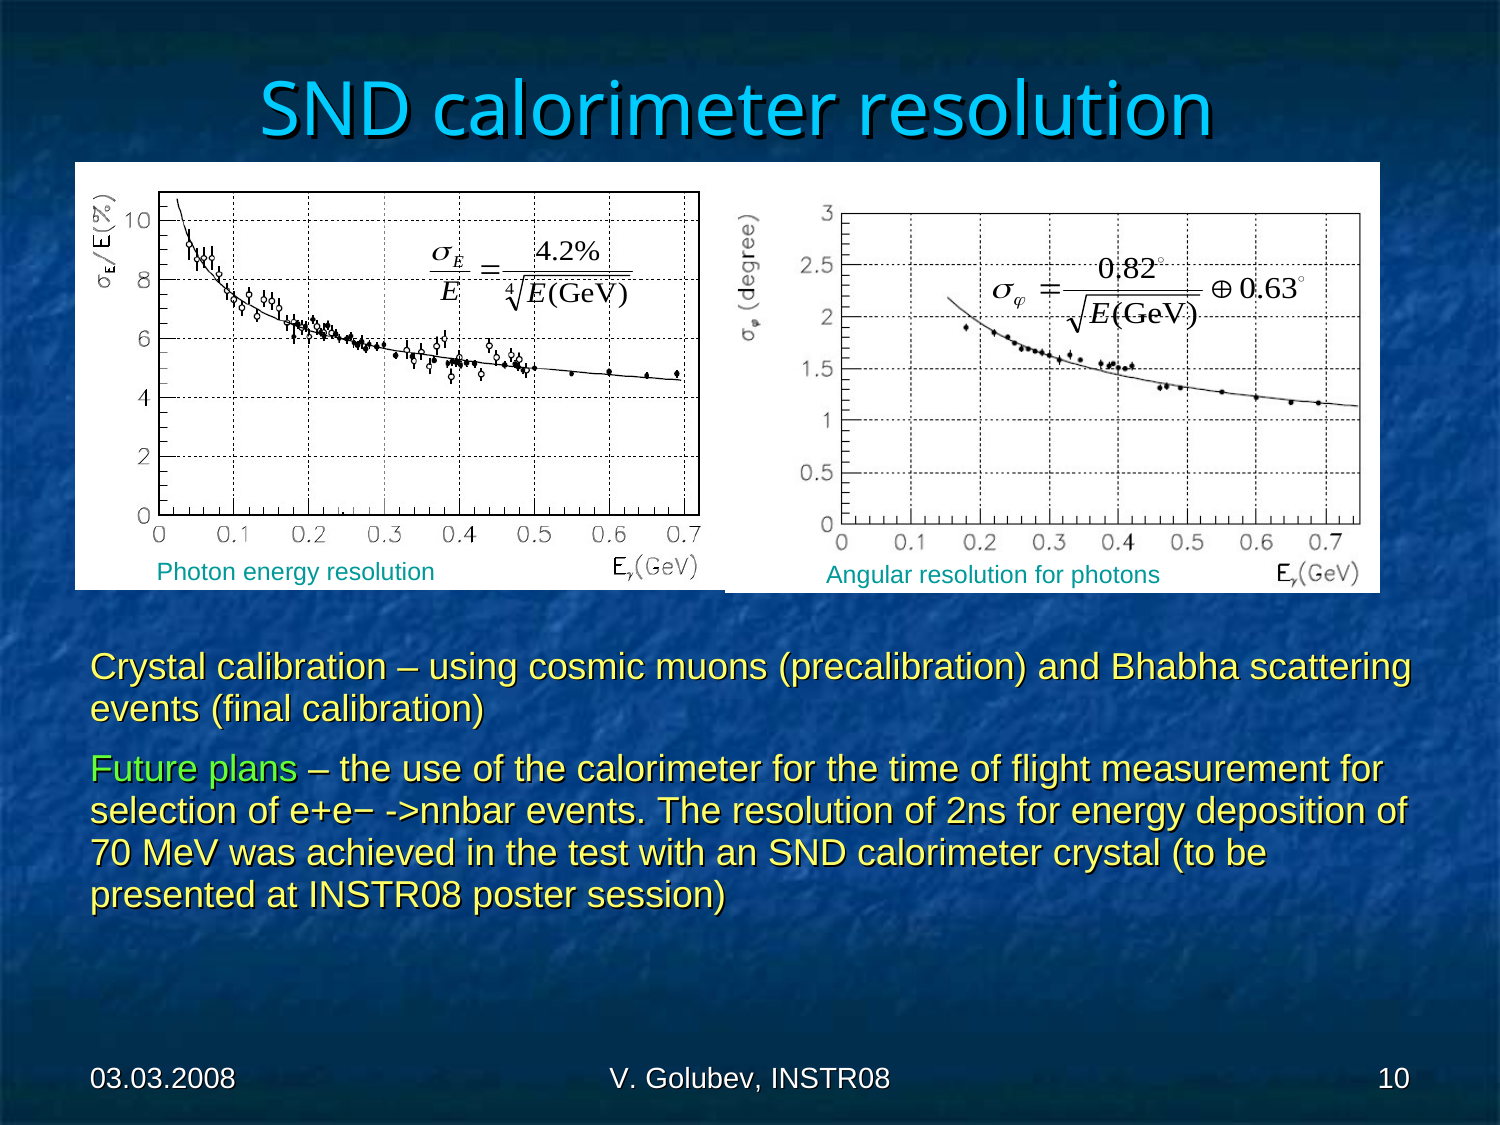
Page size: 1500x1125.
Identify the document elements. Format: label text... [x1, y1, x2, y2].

picture [843, 1071, 852, 1078]
picture [863, 1071, 870, 1086]
picture [95, 1071, 101, 1086]
picture [784, 1074, 789, 1083]
picture [135, 1071, 142, 1086]
chart [425, 233, 638, 317]
text_box Angular resolution for photons [811, 553, 1177, 598]
text_box Photon energy resolution [141, 549, 451, 594]
picture [713, 1075, 718, 1086]
text_box Crystal calibration – using cosmic muons (precalibration) and Bhabha scattering events (final calibration) Future plans – the use of the calorimeter for the time of flight measurement for selection of e+e− ->nnbar events. The resolution of 2ns for energy deposition of 70 MeV was achieved in the test with an SND calorimeter crystal (to be presented at INSTR08 poster session) [74, 637, 1450, 924]
picture [192, 1071, 199, 1086]
picture [0, 0, 1500, 1125]
picture [673, 1075, 680, 1086]
title SND calorimeter resolution [62, 37, 1413, 176]
picture [208, 1071, 215, 1086]
picture [225, 1079, 231, 1086]
picture [1399, 1071, 1405, 1085]
chart [987, 245, 1313, 339]
